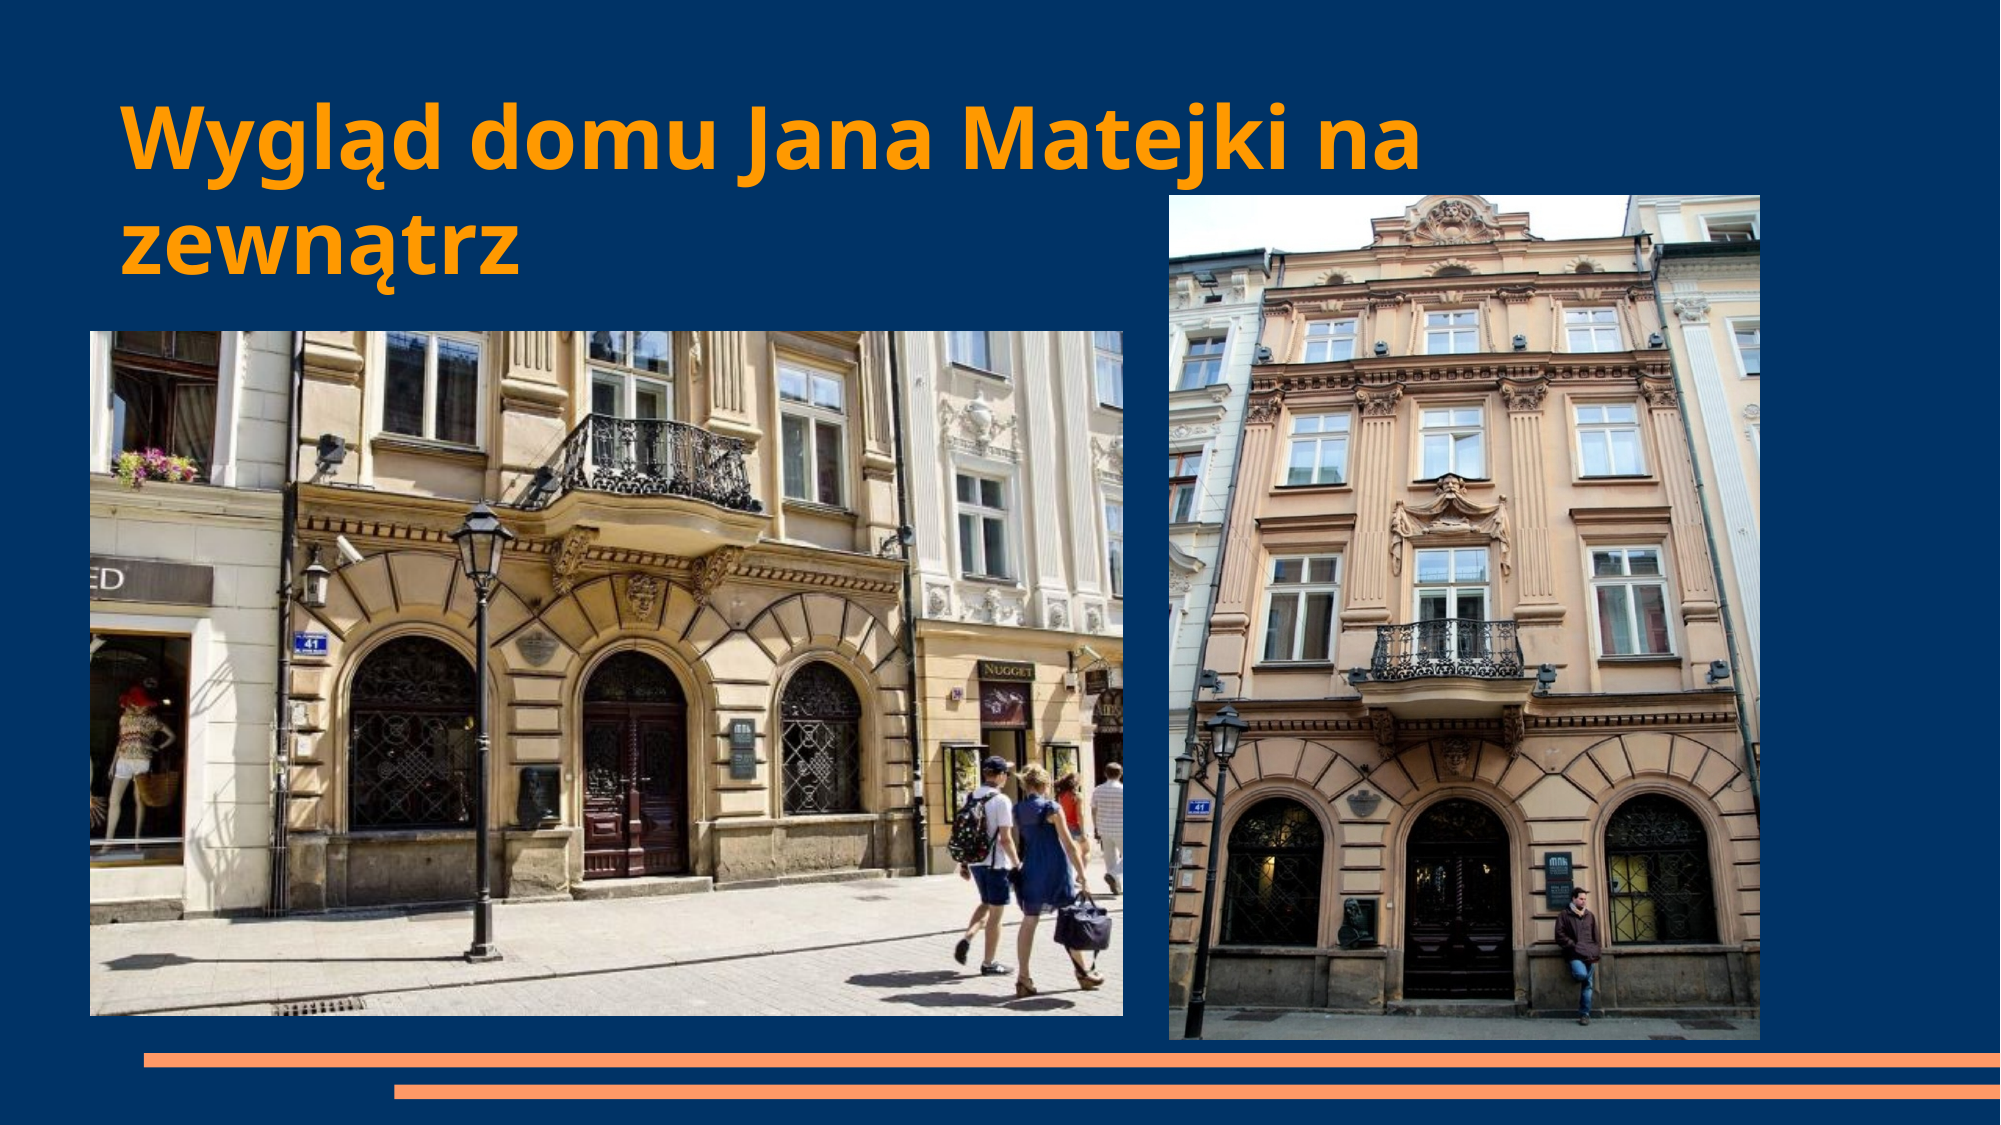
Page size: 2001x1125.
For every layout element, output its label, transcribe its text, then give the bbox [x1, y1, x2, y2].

picture [90, 331, 1123, 1016]
picture [1169, 195, 1760, 1040]
title Wygląd domu Jana Matejki na zewnątrz [106, 74, 1649, 304]
